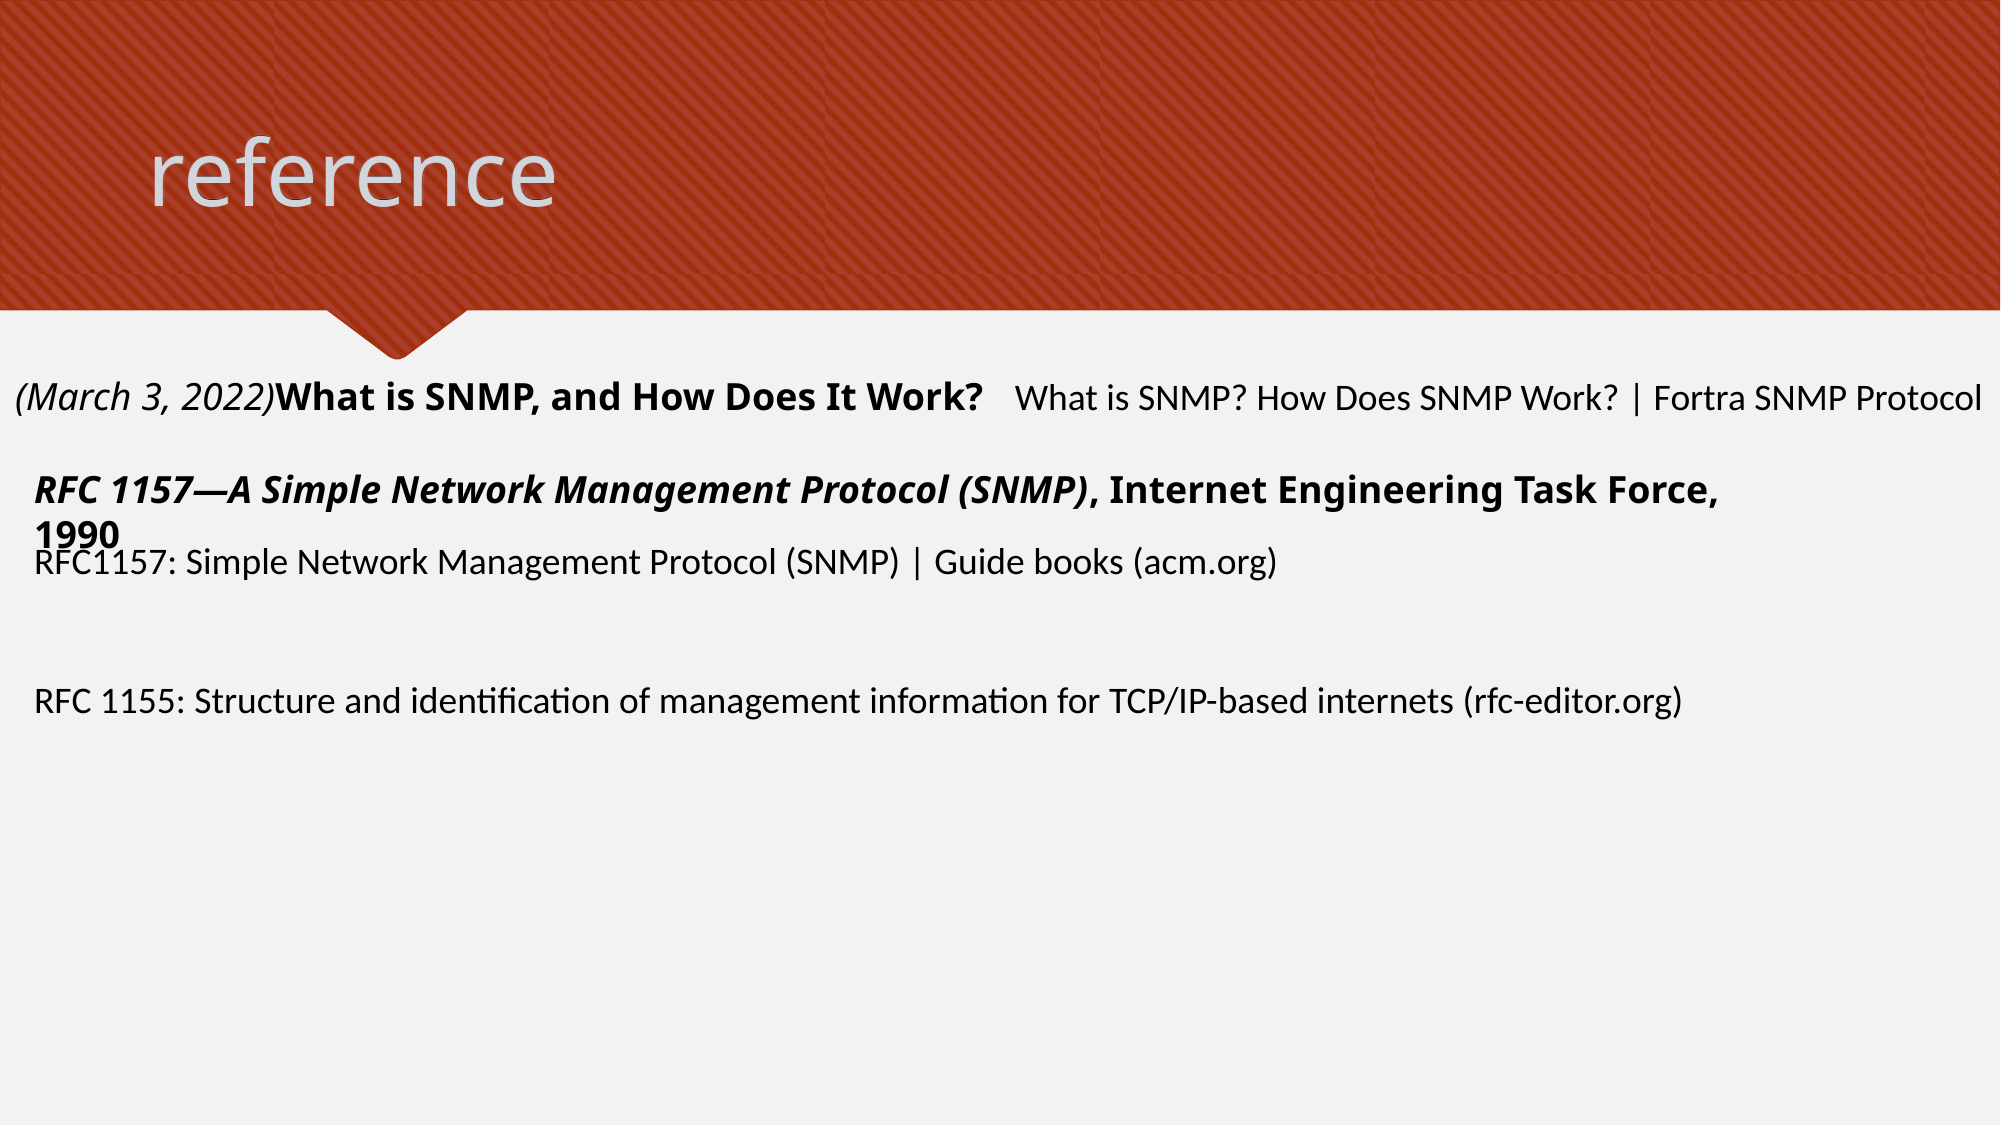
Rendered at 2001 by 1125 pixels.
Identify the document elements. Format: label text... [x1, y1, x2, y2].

text_box RFC 1155: Structure and identification of management information for TCP/IP-based internets (rfc-editor.org) [19, 668, 1806, 729]
text_box RFC1157: Simple Network Management Protocol (SNMP) | Guide books (acm.org) [19, 529, 1450, 590]
text_box (March 3, 2022)What is SNMP, and How Does It Work? [0, 365, 999, 427]
title reference [132, 73, 1868, 233]
text_box What is SNMP? How Does SNMP Work? | Fortra SNMP Protocol [999, 365, 2000, 427]
text_box RFC 1157—A Simple Network Management Protocol (SNMP), Internet Engineering Task Force, 1990 [19, 458, 1785, 519]
